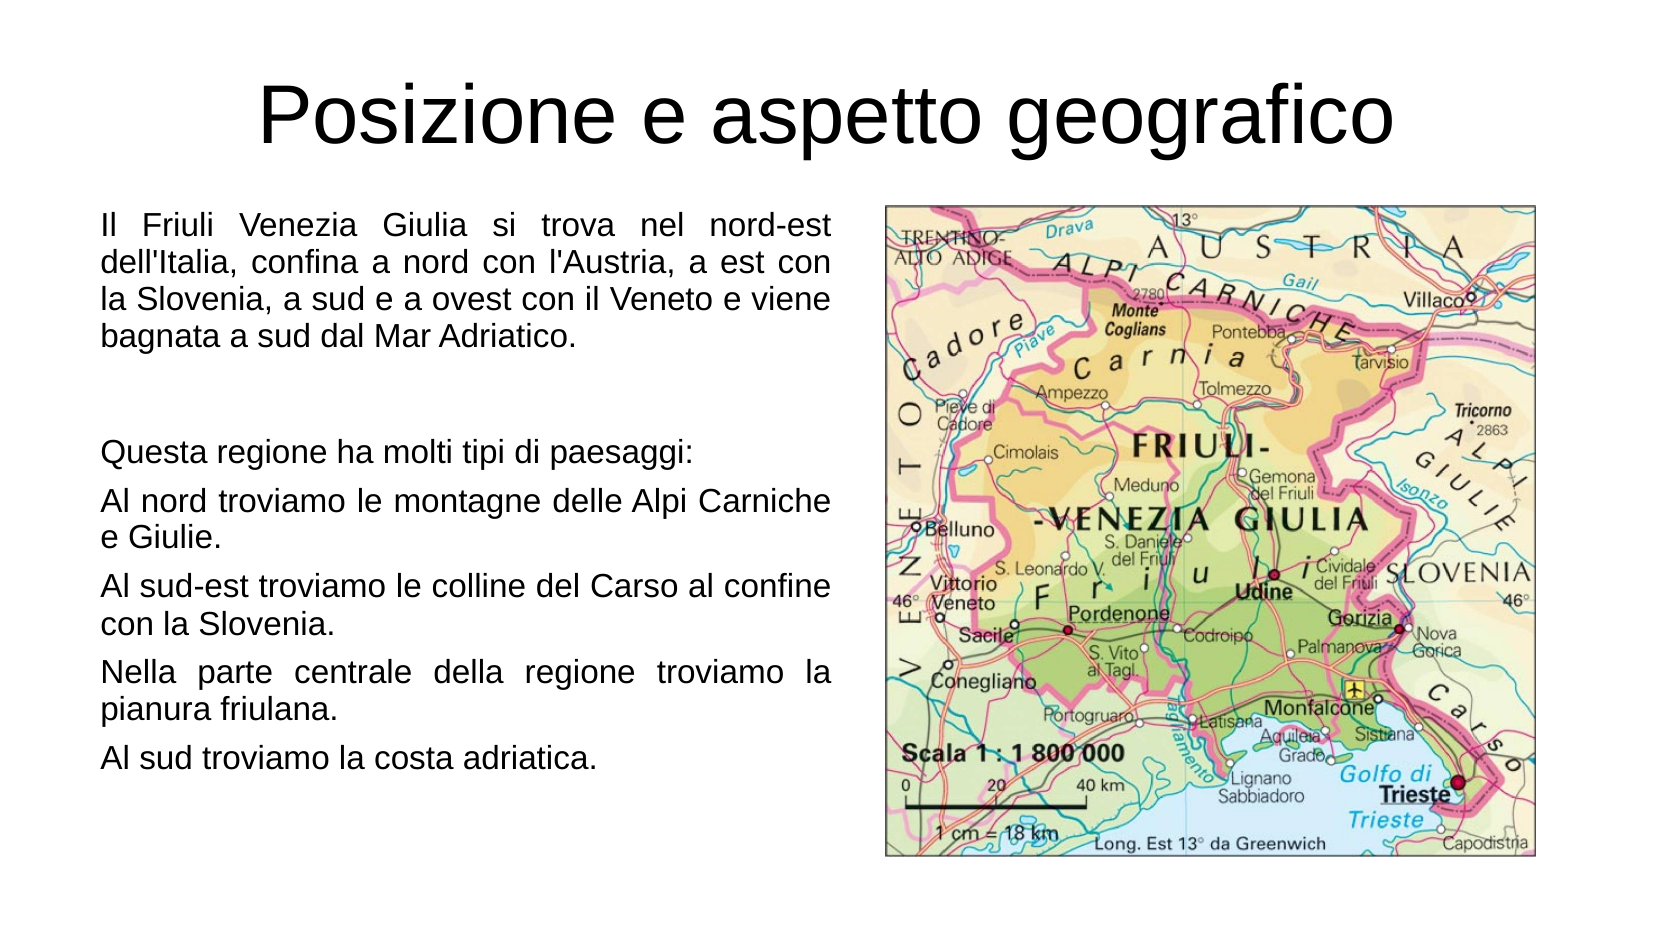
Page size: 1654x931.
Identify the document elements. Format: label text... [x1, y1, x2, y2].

picture [885, 205, 1536, 857]
list Il Friuli Venezia Giulia si trova nel nord-est dell'Italia, confina a nord con l'Austria, a est con la Slovenia, a sud e a ovest con il Veneto e viene bagnata a sud dal Mar Adriatico. Questa regione ha molti tipi di paesaggi: Al nord troviamo le montagne delle Alpi Carniche e Giulie. Al sud-est troviamo le colline del Carso al confine con la Slovenia. Nella parte centrale della regione troviamo la pianura friulana. Al sud troviamo la costa adriatica. [29, 206, 833, 816]
title Posizione e aspetto geografico [82, 37, 1571, 193]
